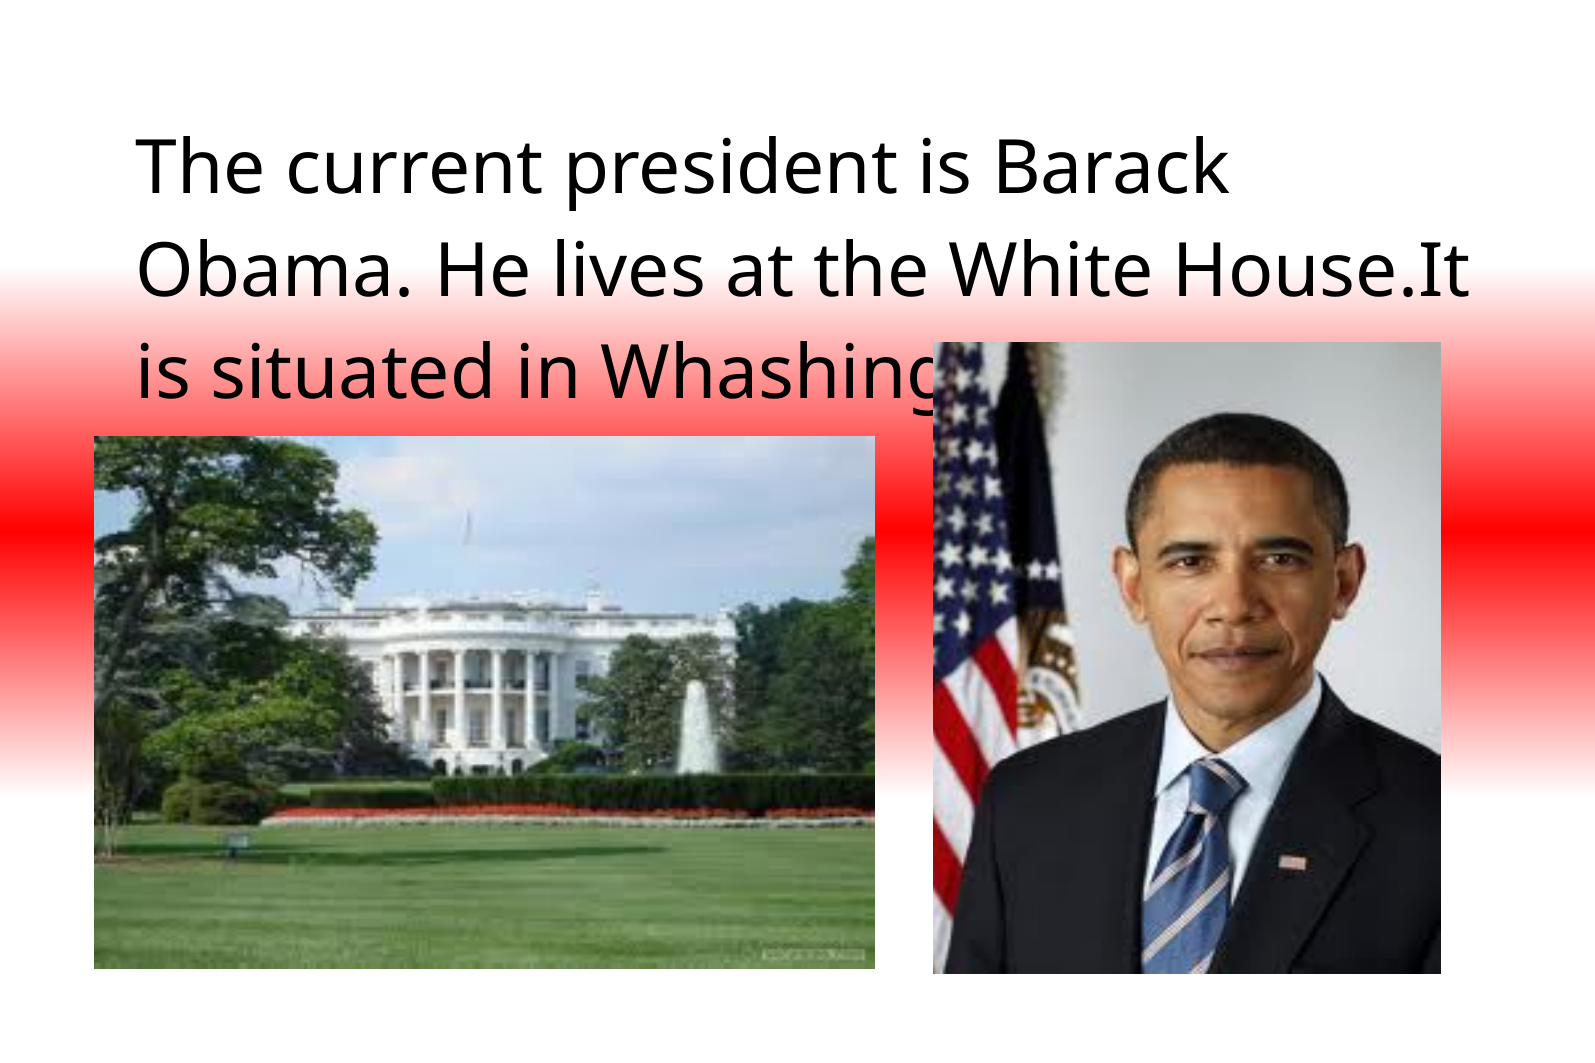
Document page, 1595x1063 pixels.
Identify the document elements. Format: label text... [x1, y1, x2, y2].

picture [933, 342, 1441, 974]
picture [94, 436, 875, 969]
list The current president is Barack Obama. He lives at the White House.It is situated in Whashington D.C. [65, 113, 1501, 815]
